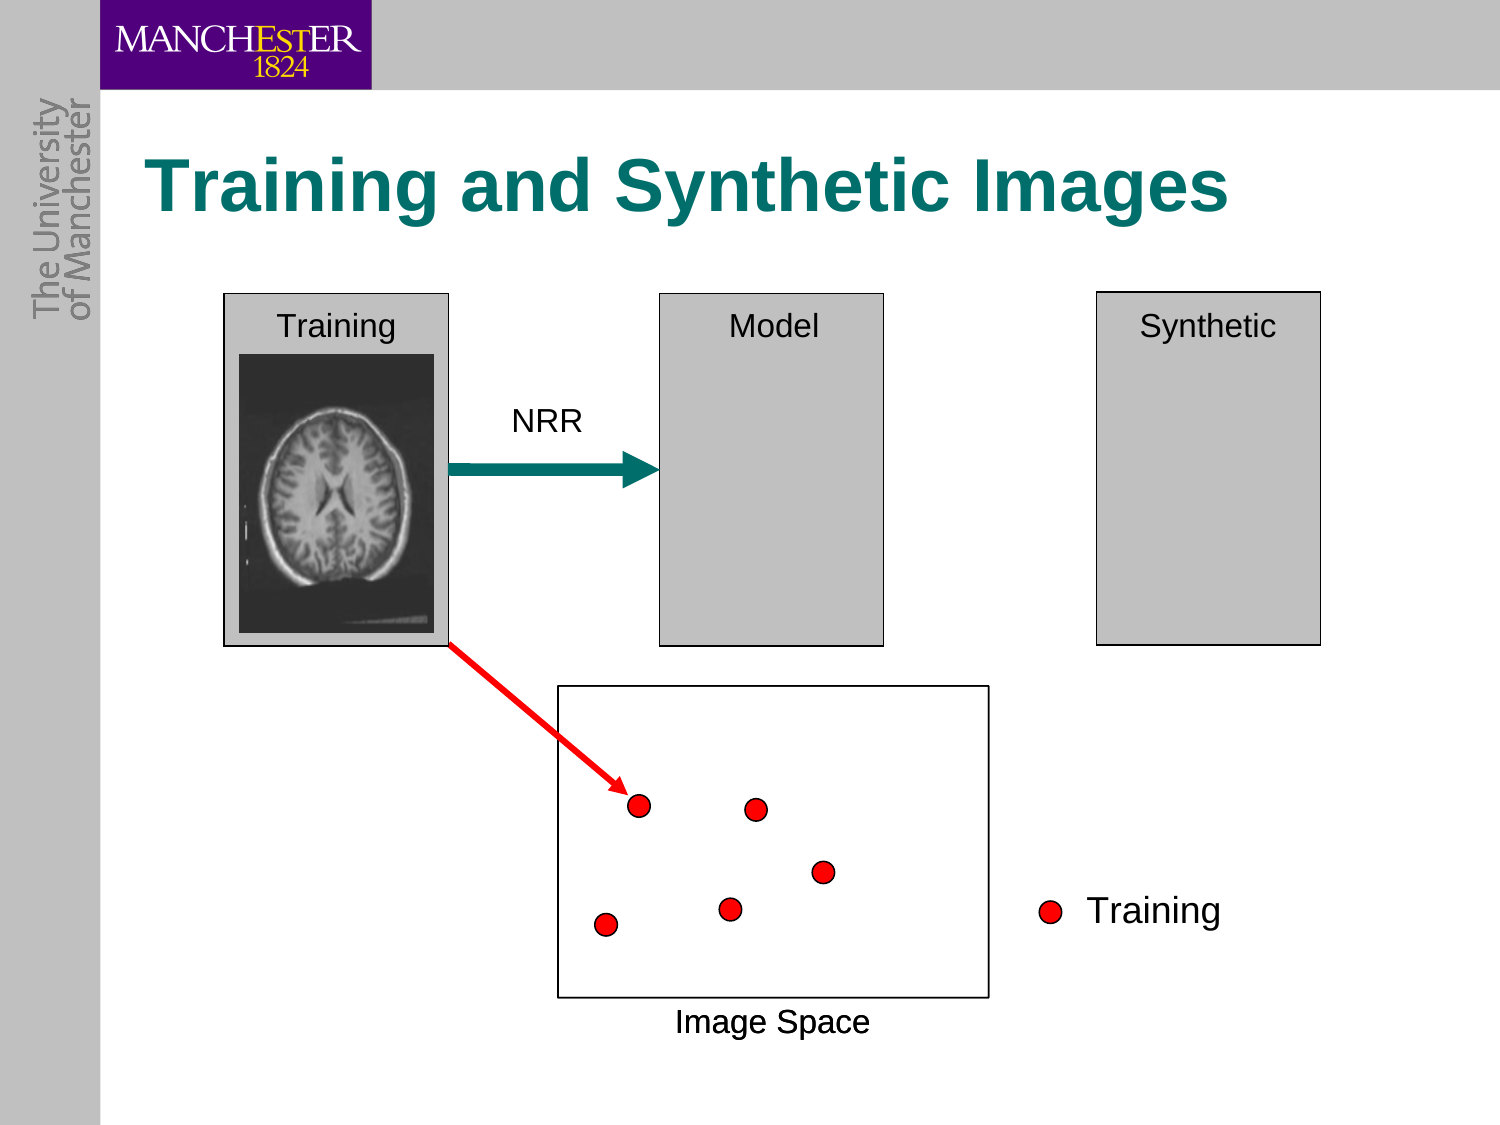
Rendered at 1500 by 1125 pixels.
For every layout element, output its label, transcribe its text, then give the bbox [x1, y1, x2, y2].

title Training and Synthetic Images [129, 120, 1406, 251]
text_box Model [714, 299, 835, 353]
text_box Synthetic [1124, 299, 1292, 353]
text_box [627, 794, 651, 818]
text_box [719, 898, 742, 921]
text_box [744, 798, 768, 822]
text_box [812, 861, 835, 884]
picture [0, 0, 372, 320]
text_box Training [261, 299, 412, 353]
text_box Image Space [660, 995, 887, 1049]
text_box [224, 293, 449, 647]
picture [239, 354, 434, 633]
text_box [594, 913, 618, 937]
text_box [1096, 291, 1321, 645]
text_box Training [1071, 884, 1238, 940]
text_box NRR [496, 395, 599, 448]
text_box [659, 293, 884, 647]
text_box [1039, 901, 1062, 924]
